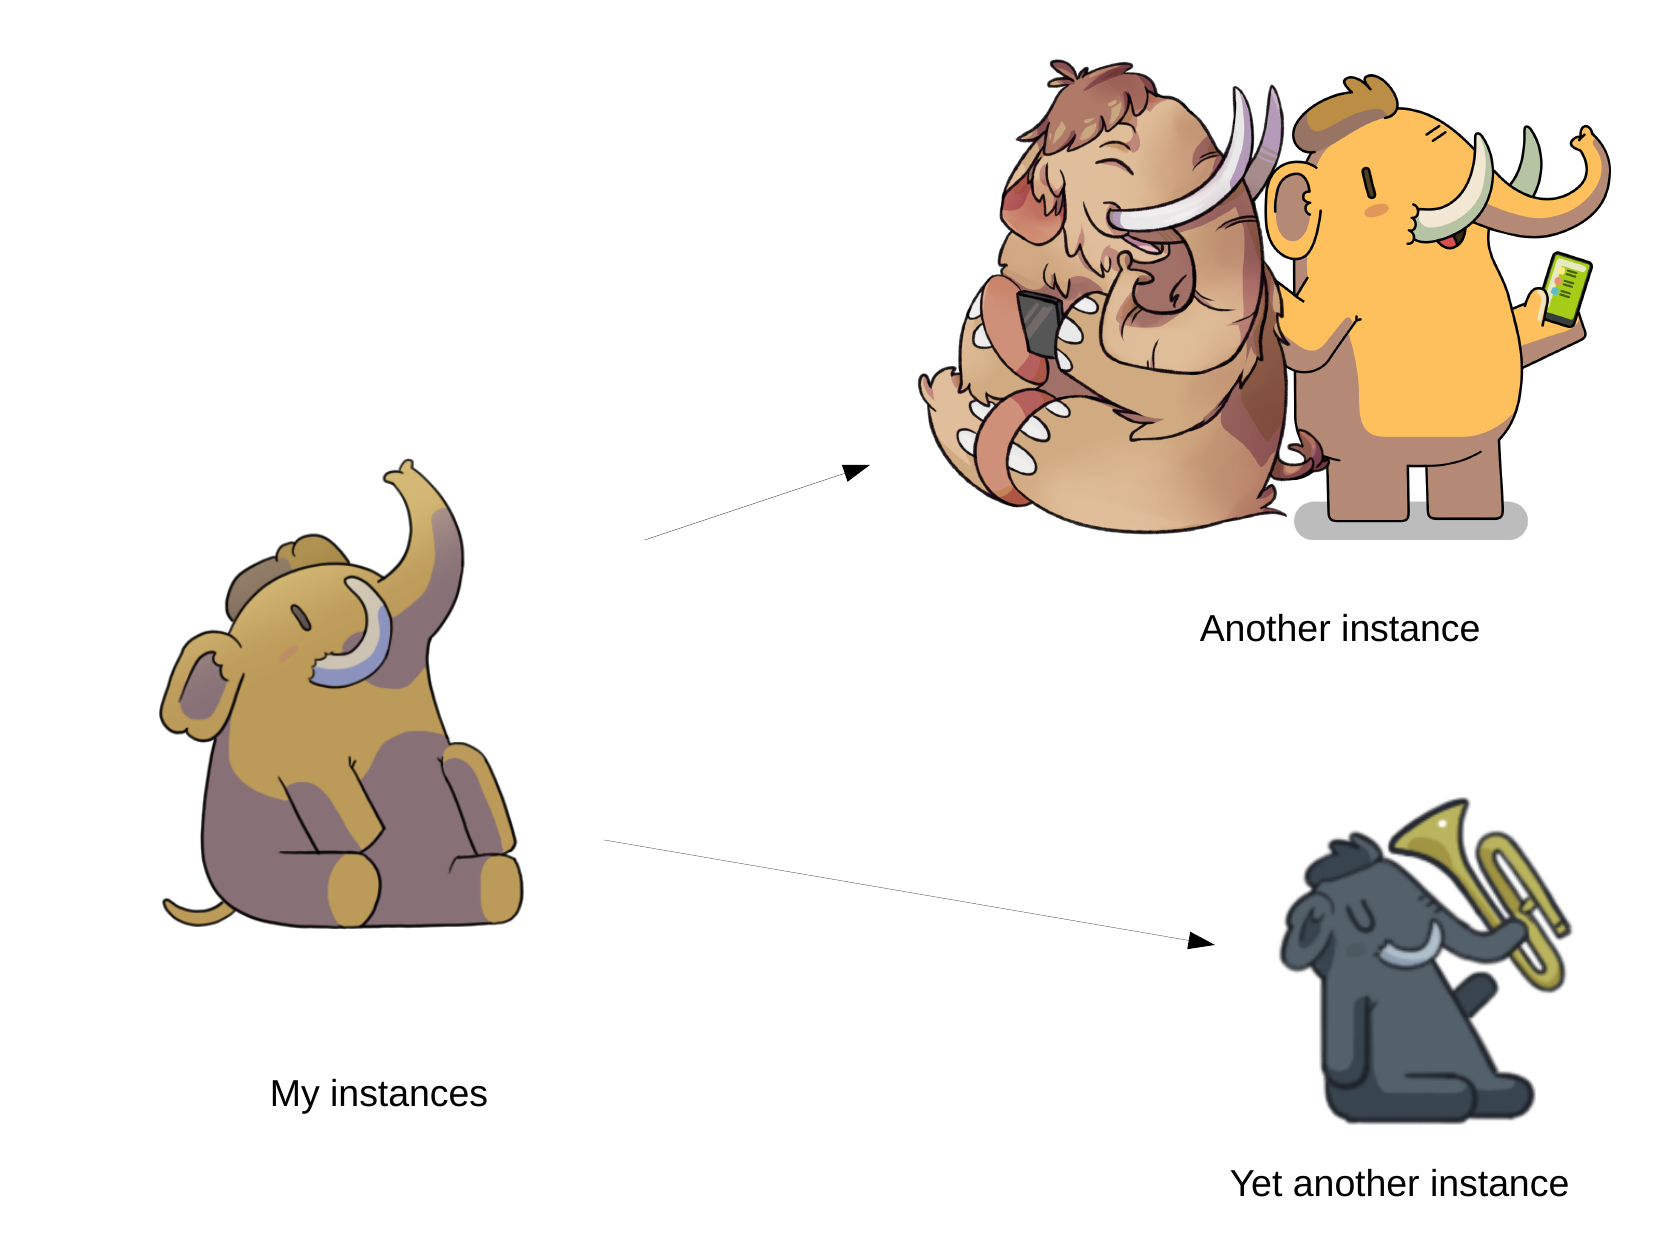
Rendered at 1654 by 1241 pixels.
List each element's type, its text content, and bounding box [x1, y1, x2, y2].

picture [869, 44, 1611, 565]
text_box My instances [254, 1064, 504, 1122]
text_box Another instance [1184, 599, 1496, 657]
picture [1274, 794, 1582, 1129]
text_box Yet another instance [1214, 1154, 1585, 1212]
picture [159, 458, 525, 930]
